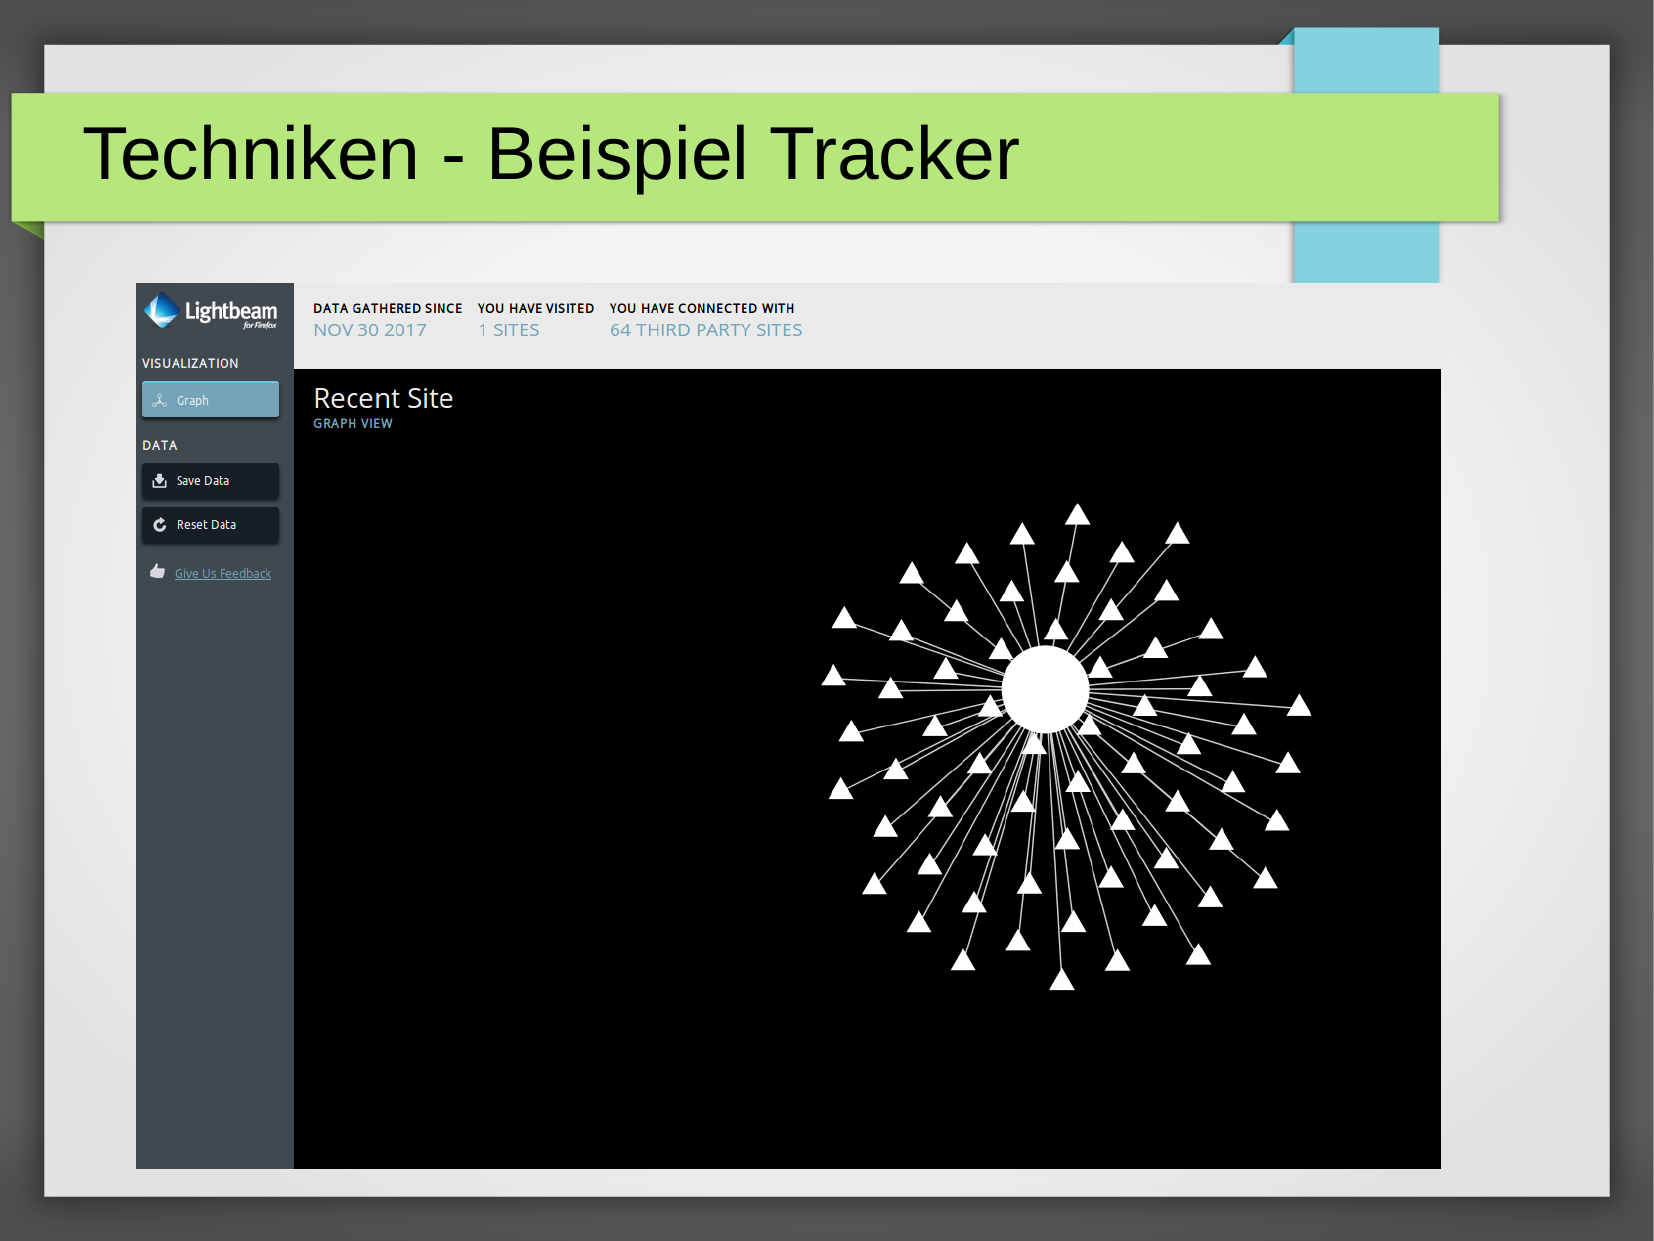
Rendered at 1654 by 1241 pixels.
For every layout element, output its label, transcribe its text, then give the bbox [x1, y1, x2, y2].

picture [0, 0, 1654, 1241]
title Techniken - Beispiel Tracker [82, 94, 1264, 213]
